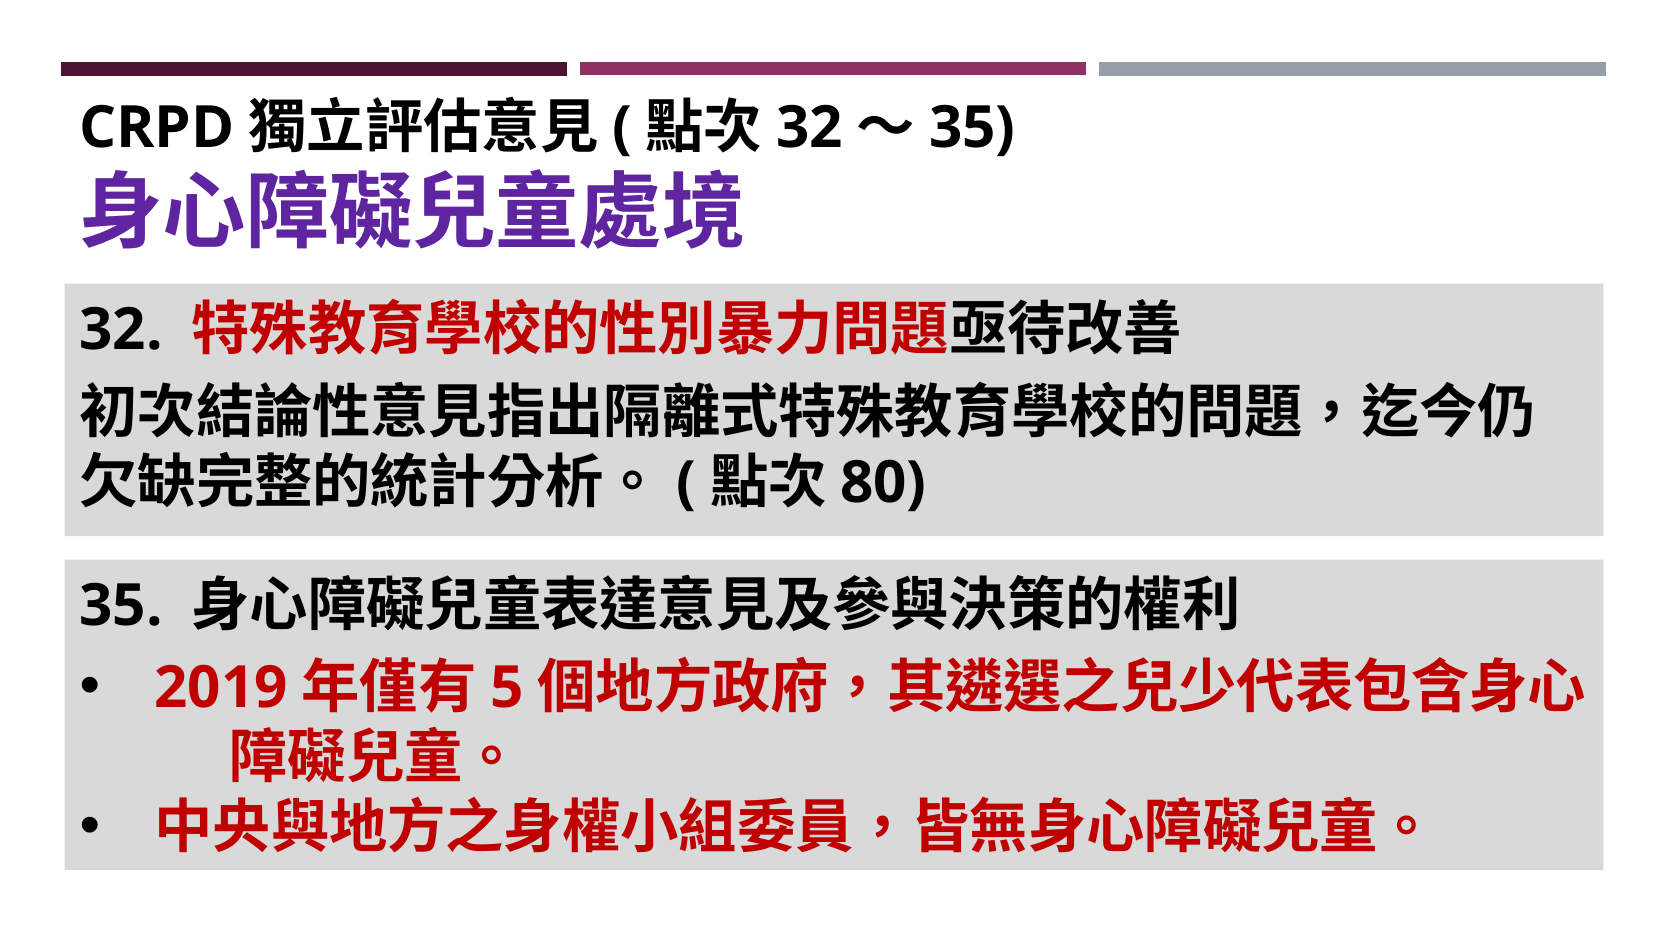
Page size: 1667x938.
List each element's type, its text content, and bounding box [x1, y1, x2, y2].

text_box CRPD獨立評估意見(點次32～35) 身心障礙兒童處境 [64, 80, 1604, 267]
text_box 35. 身心障礙兒童表達意見及參與決策的權利 2019年僅有5個地方政府，其遴選之兒少代表包含身心障礙兒童。 中央與地方之身權小組委員，皆無身心障礙兒童。 [64, 559, 1604, 871]
text_box 32. 特殊教育學校的性別暴力問題亟待改善 初次結論性意見指出隔離式特殊教育學校的問題，迄今仍欠缺完整的統計分析。(點次80) [64, 283, 1604, 537]
